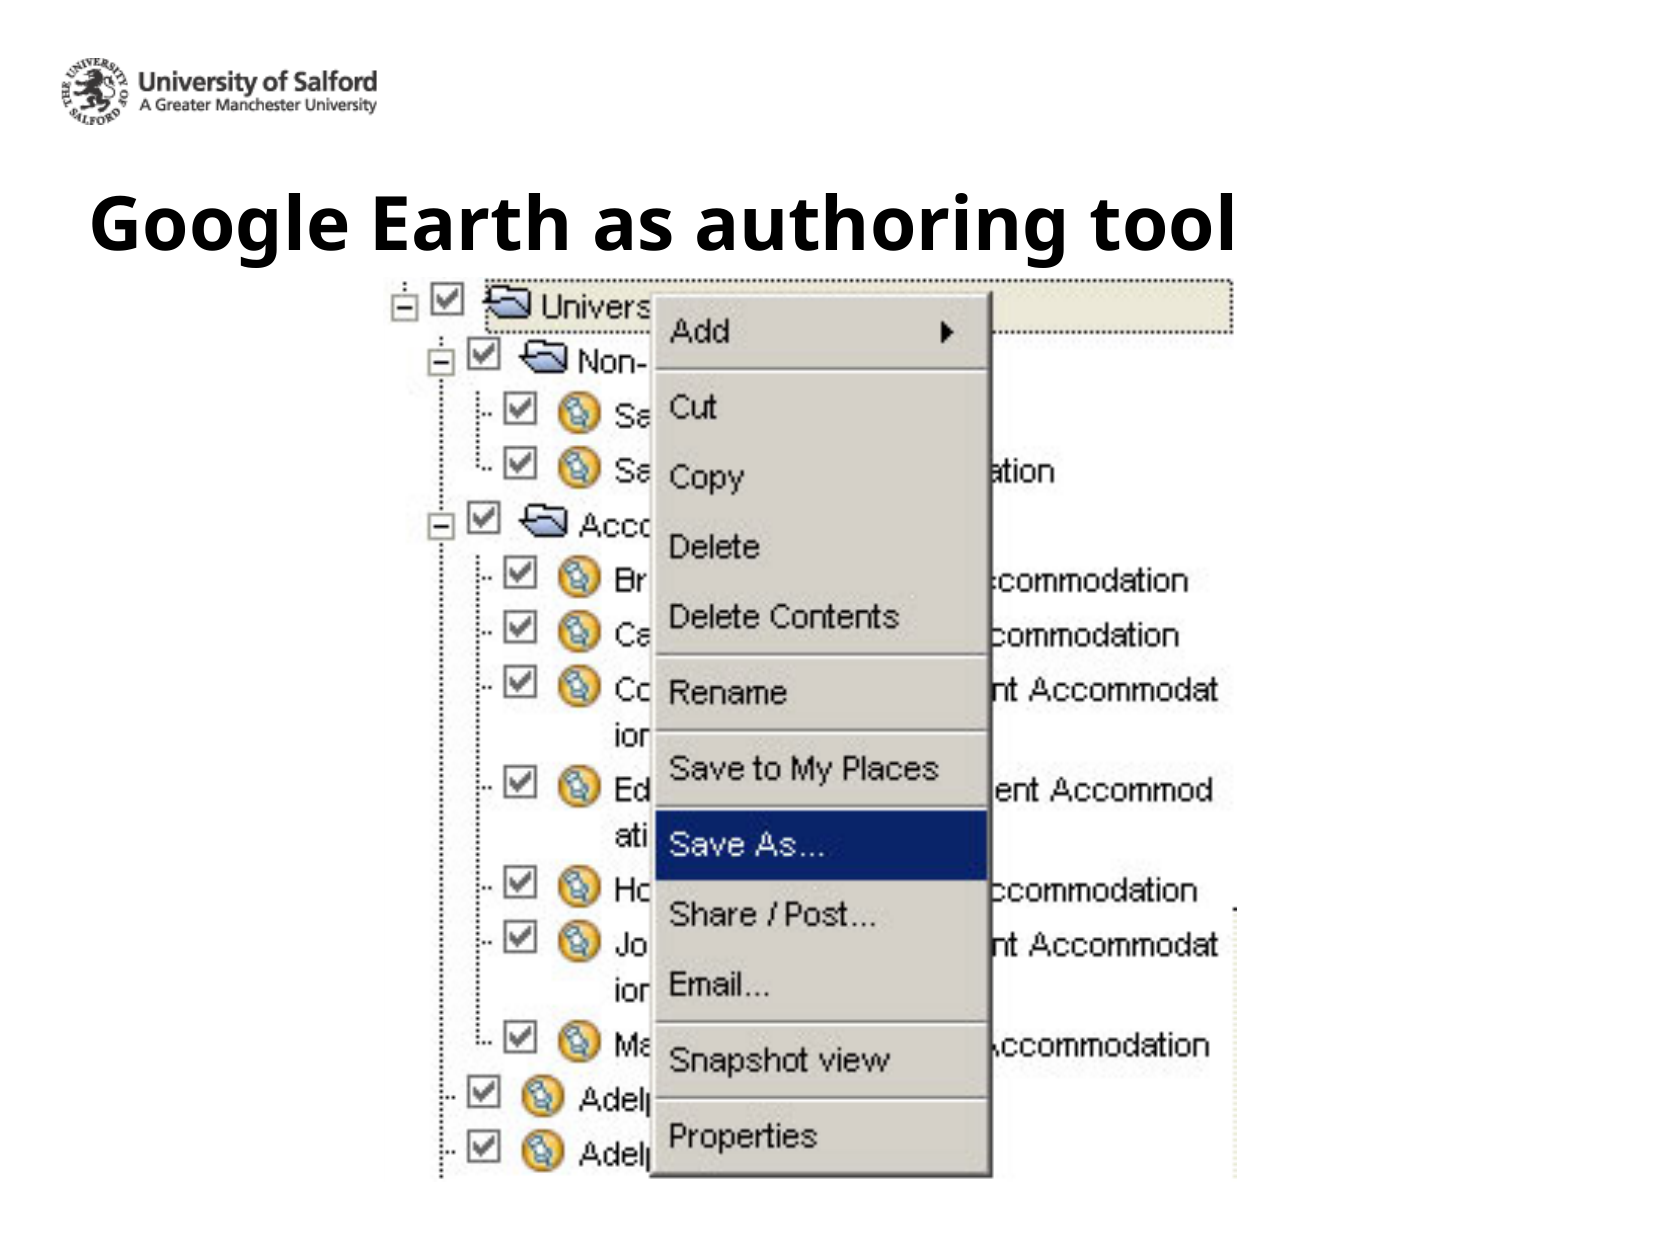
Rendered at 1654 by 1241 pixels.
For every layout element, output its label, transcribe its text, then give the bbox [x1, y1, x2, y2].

picture [59, 58, 380, 125]
title Google Earth as authoring tool [88, 176, 1565, 267]
picture [383, 277, 1237, 1182]
